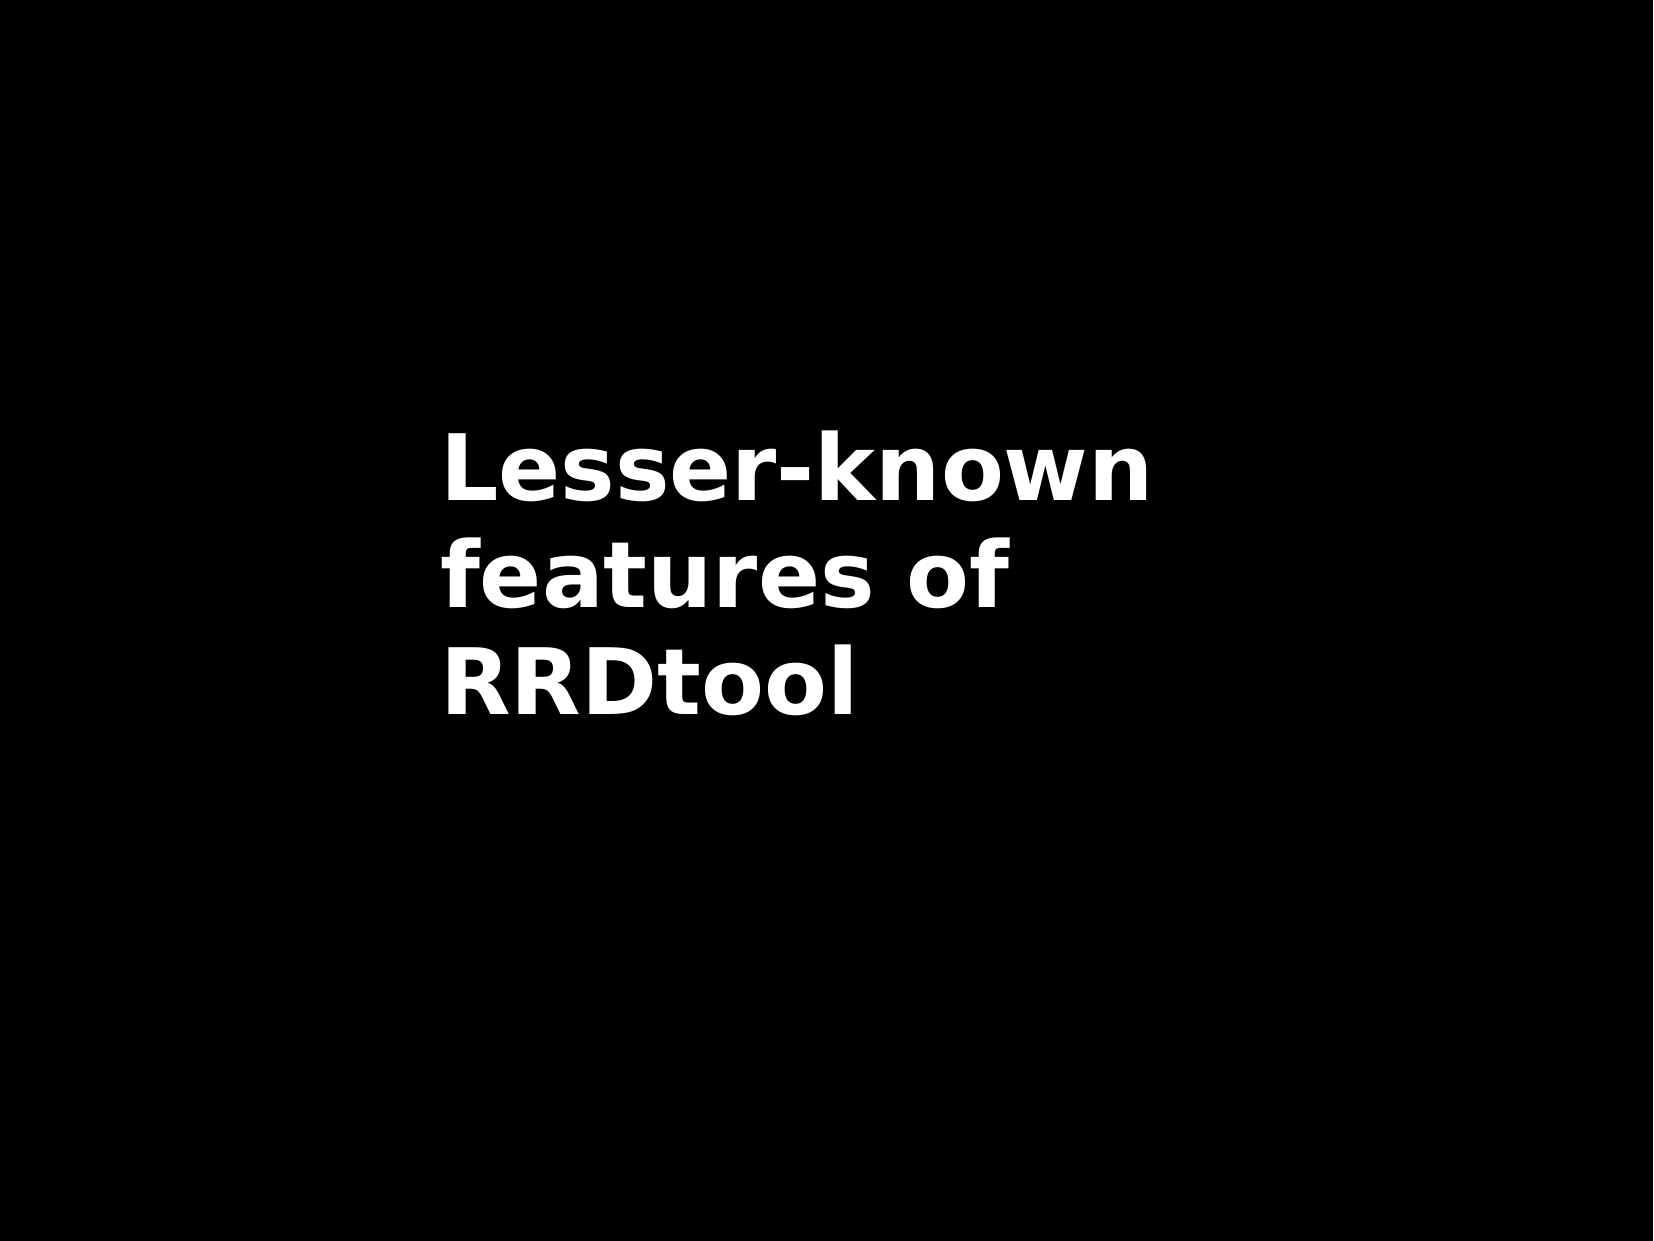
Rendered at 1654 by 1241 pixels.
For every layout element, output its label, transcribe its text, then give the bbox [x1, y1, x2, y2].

text_box Lesser-known features of RRDtool [425, 408, 1371, 745]
